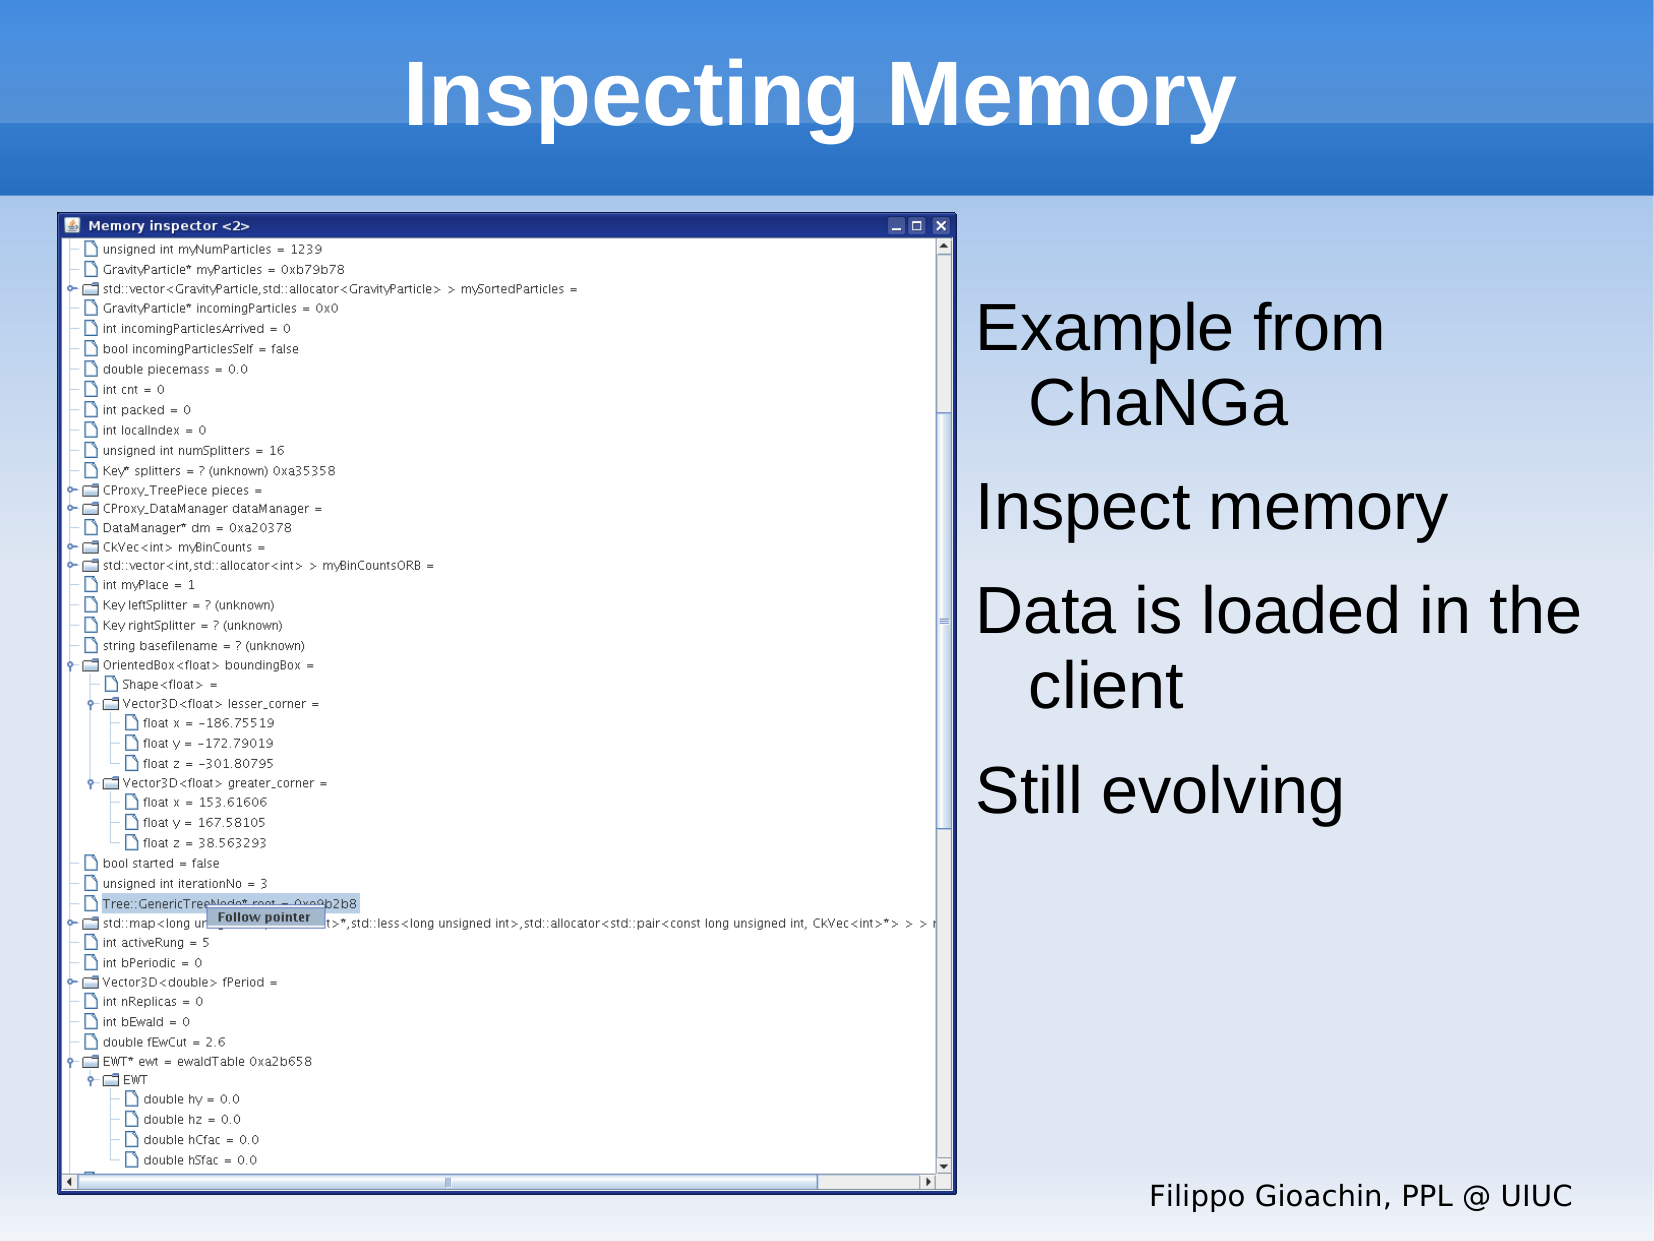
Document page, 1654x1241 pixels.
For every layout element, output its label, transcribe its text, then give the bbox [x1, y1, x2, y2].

list Example from ChaNGa Inspect memory Data is loaded in the client Still evolving [958, 290, 1625, 1094]
picture [0, 0, 1654, 1241]
title Inspecting Memory [76, 0, 1565, 208]
